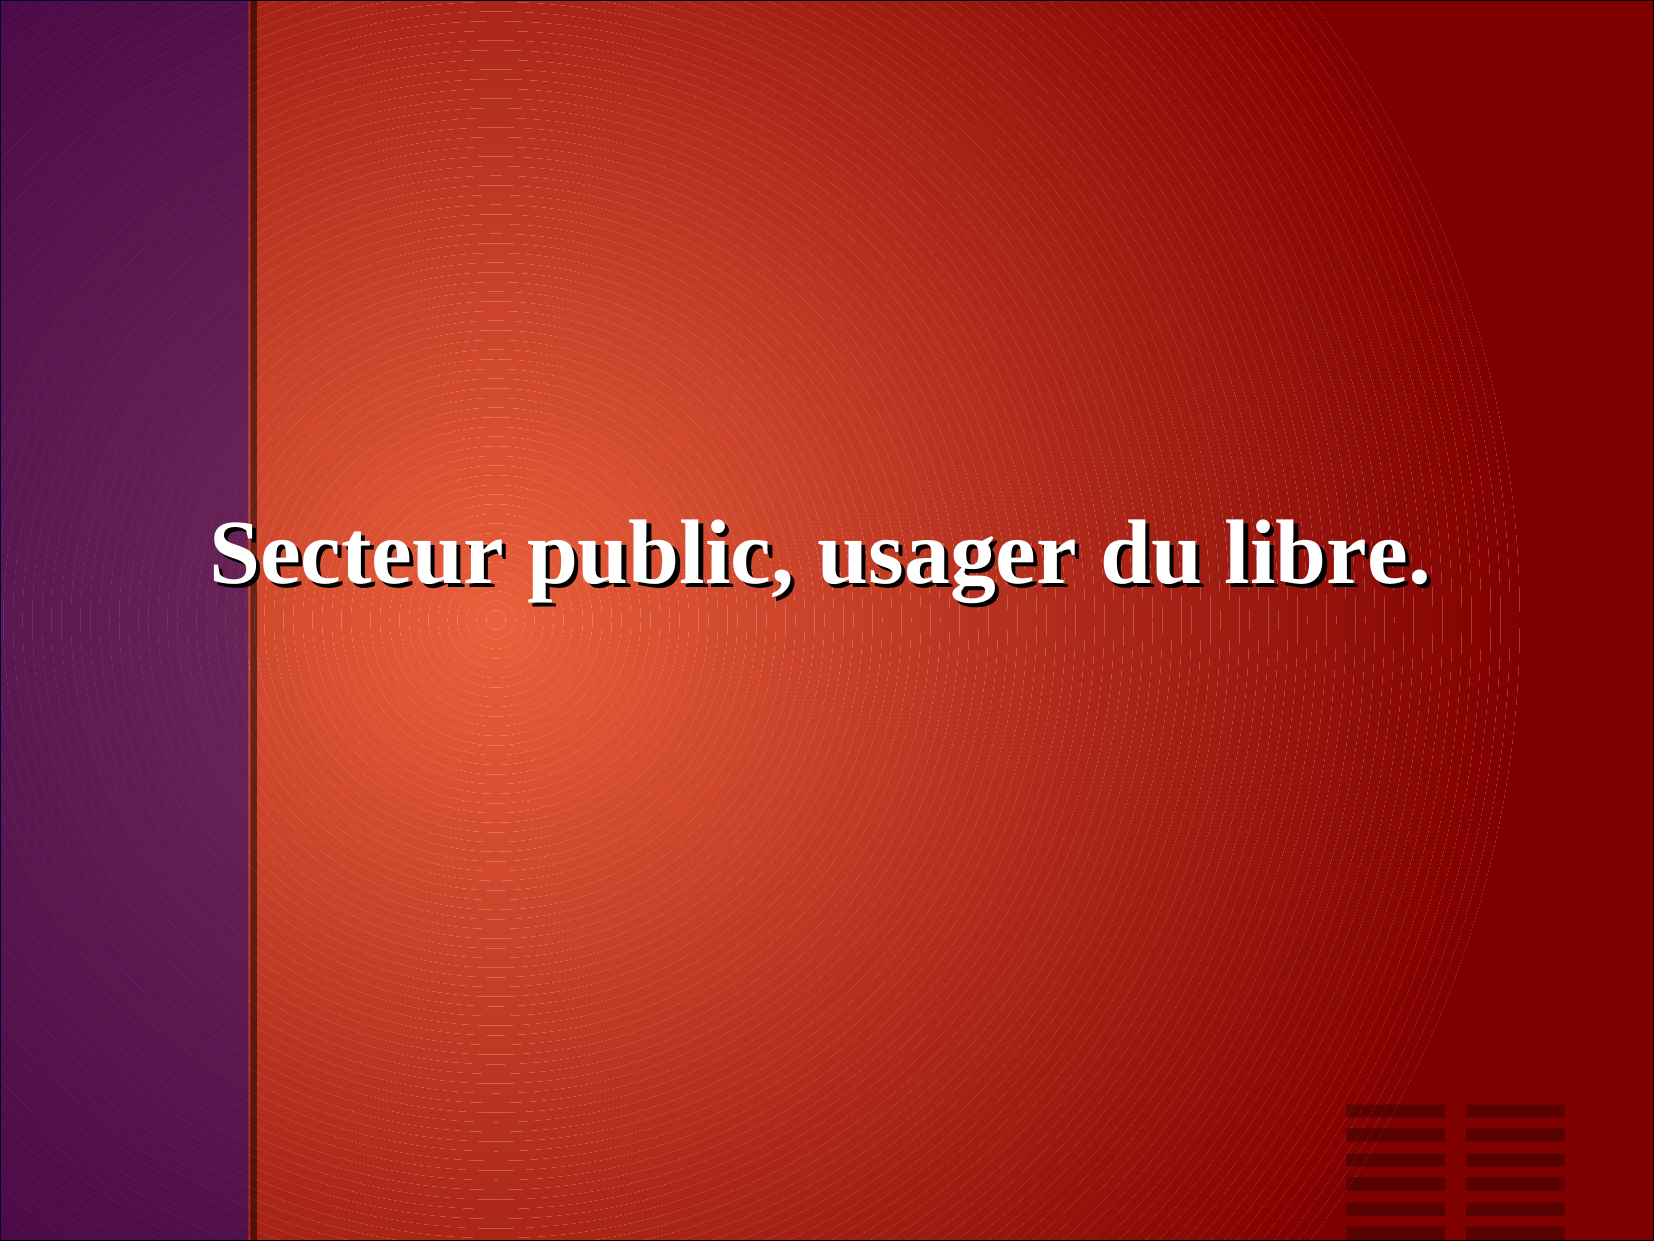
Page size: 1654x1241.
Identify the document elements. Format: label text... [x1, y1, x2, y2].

title Secteur public, usager du libre. [115, 448, 1528, 656]
